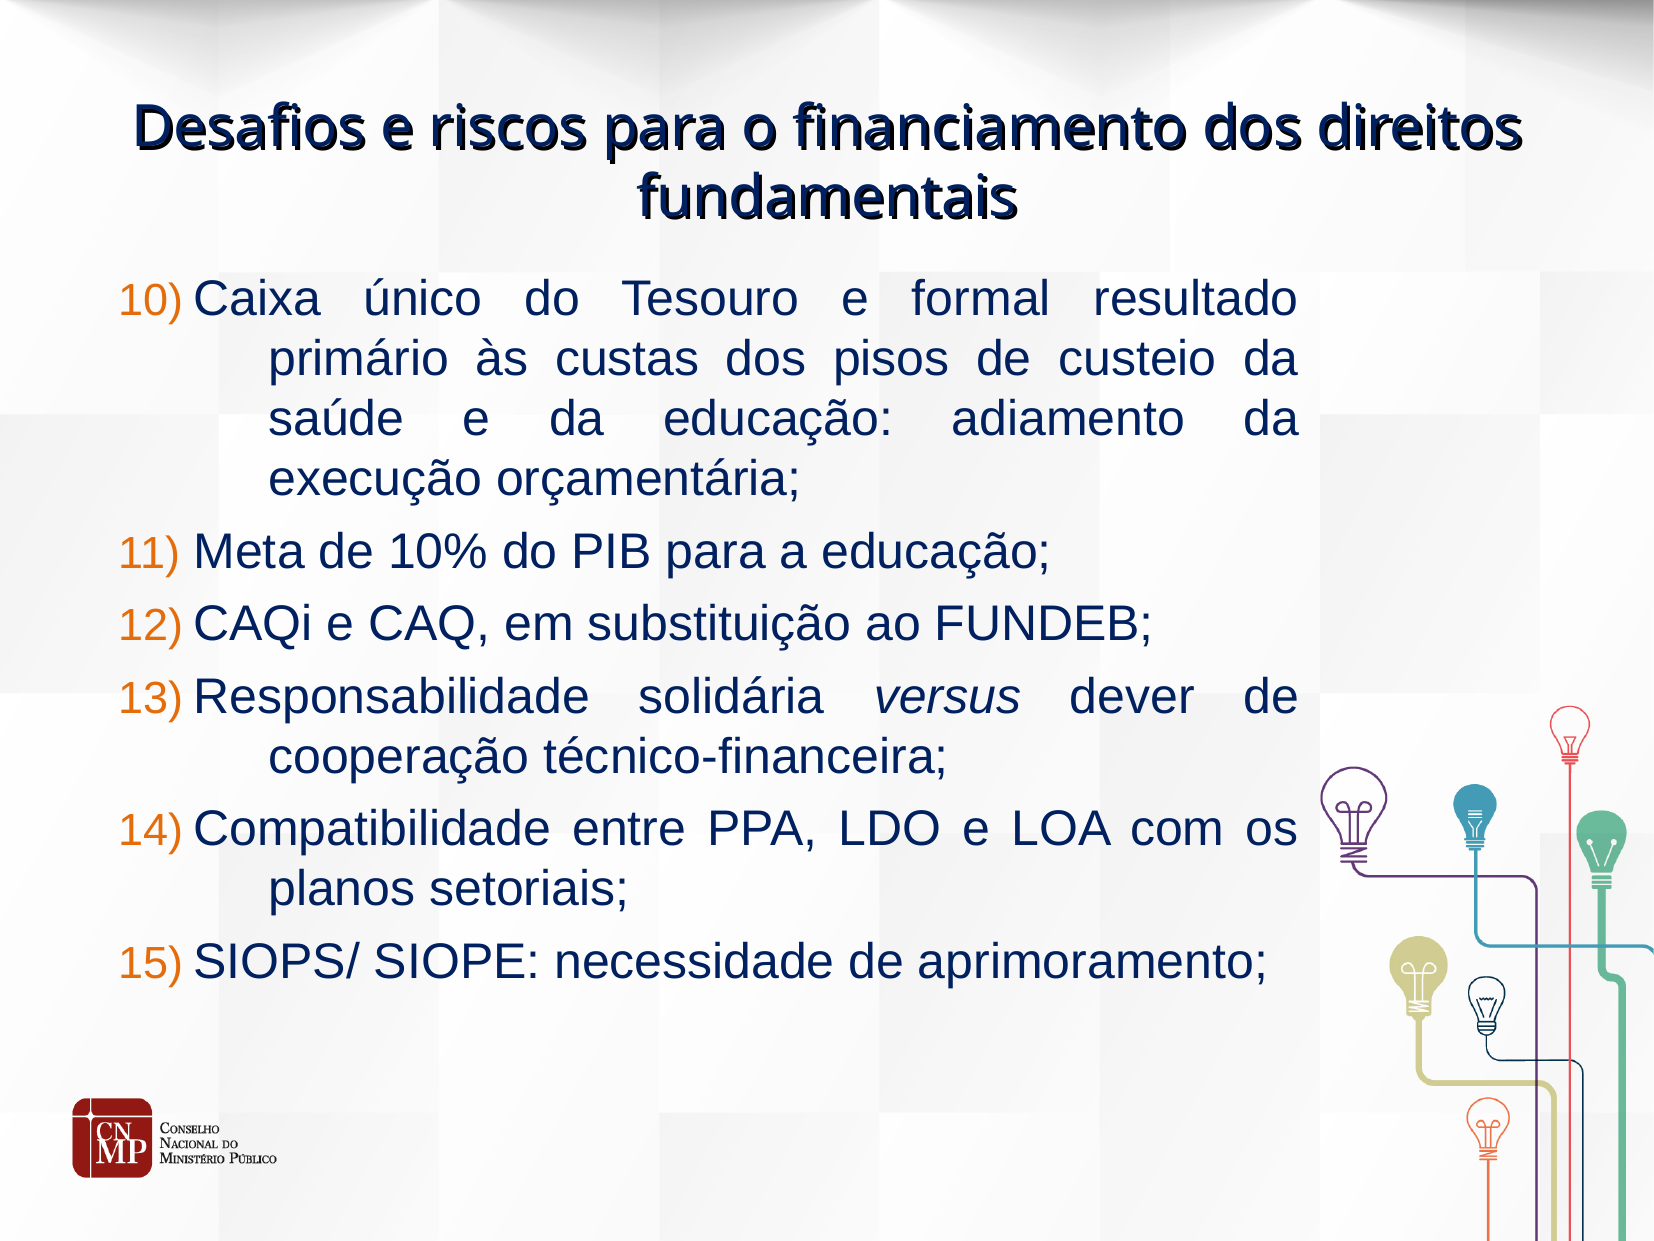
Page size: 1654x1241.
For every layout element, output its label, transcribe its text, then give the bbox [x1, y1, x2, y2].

title Desafios e riscos para o financiamento dos direitos fundamentais [82, 88, 1571, 207]
list Caixa único do Tesouro e formal resultado primário às custas dos pisos de custeio da saúde e da educação: adiamento da execução orçamentária; Meta de 10% do PIB para a educação; CAQi e CAQ, em substituição ao FUNDEB; Responsabilidade solidária versus dever de cooperação técnico-financeira; Compatibilidade entre PPA, LDO e LOA com os planos setoriais; SIOPS/ SIOPE: necessidade de aprimoramento; [82, 265, 1300, 1058]
